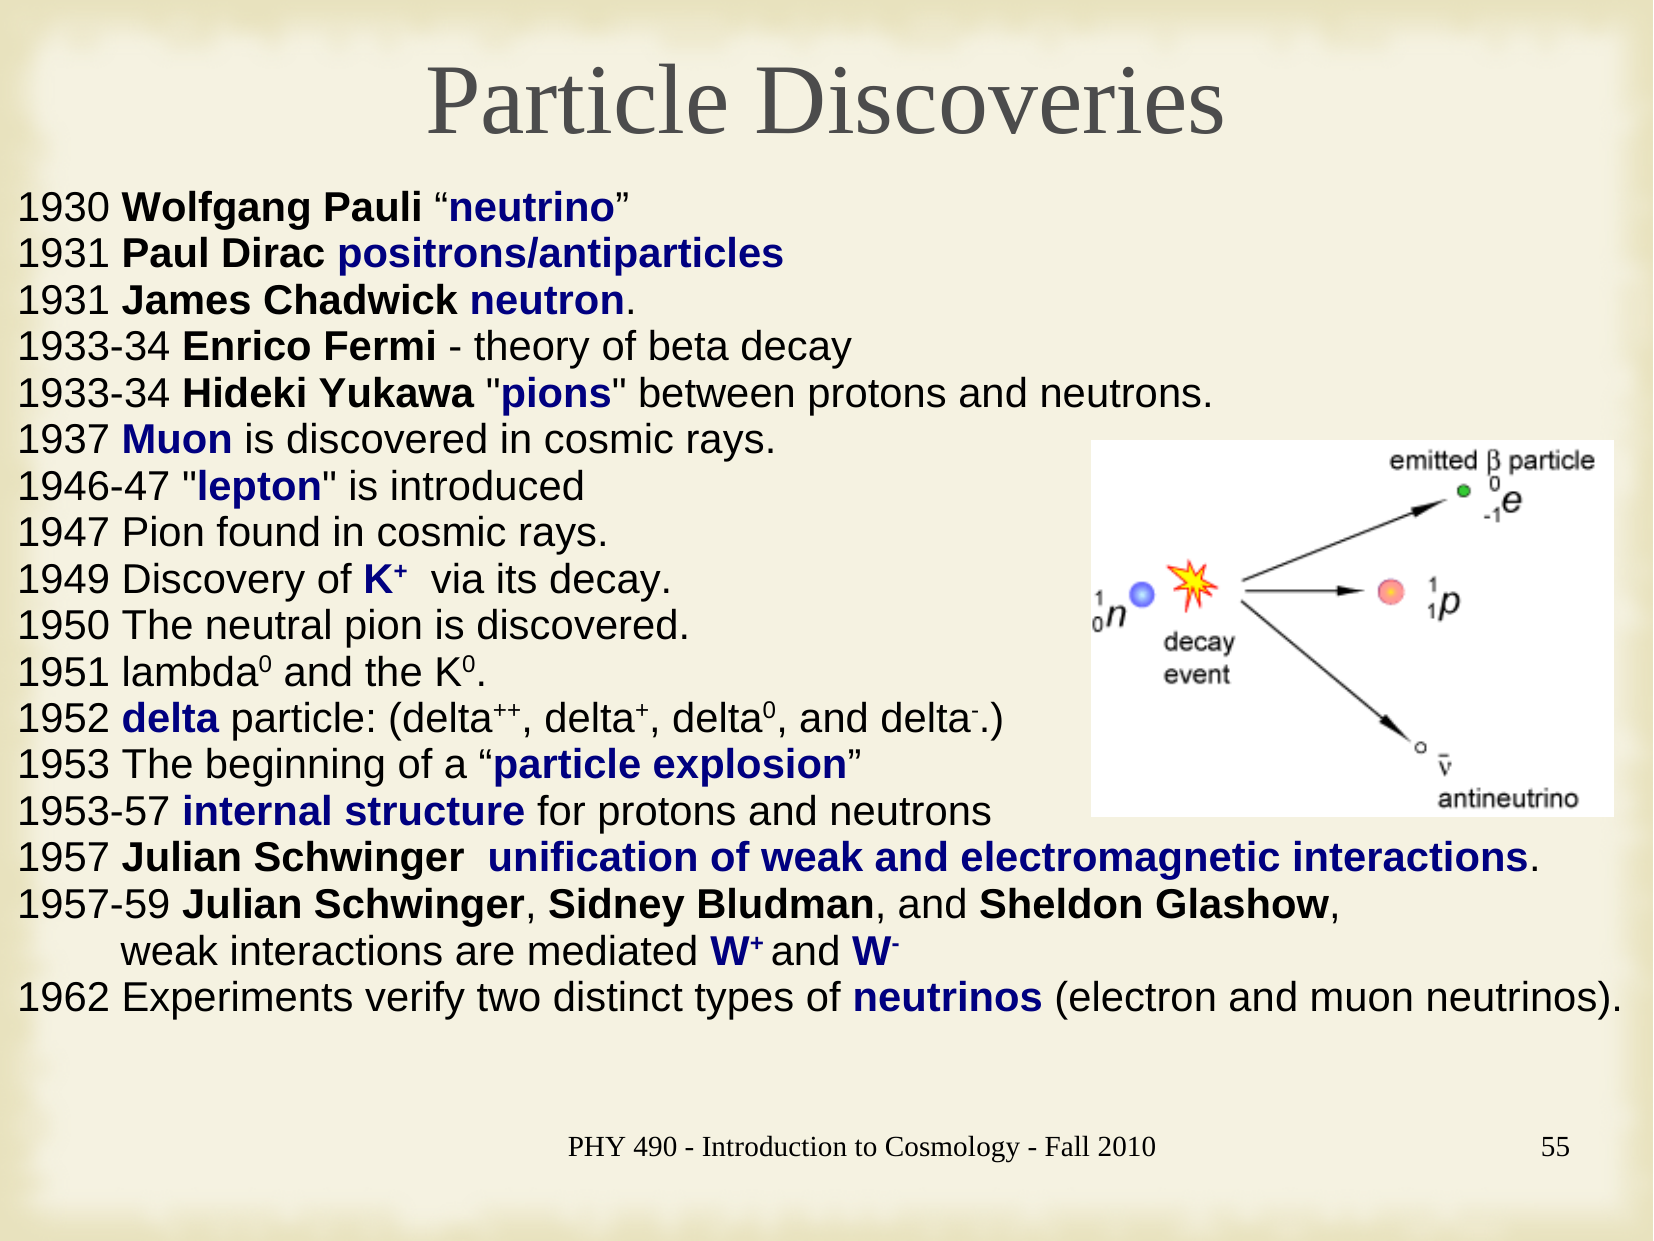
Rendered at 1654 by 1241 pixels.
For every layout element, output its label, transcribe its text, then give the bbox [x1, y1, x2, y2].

title Particle Discoveries [82, 3, 1571, 176]
picture [0, 0, 1653, 1241]
picture [1091, 440, 1614, 818]
text_box 1930 Wolfgang Pauli “neutrino” 1931 Paul Dirac positrons/antiparticles 1931 James Chadwick neutron. 1933-34 Enrico Fermi - theory of beta decay 1933-34 Hideki Yukawa "pions" between protons and neutrons. 1937 Muon is discovered in cosmic rays. 1946-47 "lepton" is introduced 1947 Pion found in cosmic rays. 1949 Discovery of K+ via its decay. 1950 The neutral pion is discovered. 1951 lambda0 and the K0. 1952 delta particle: (delta++, delta+, delta0, and delta-.) 1953 The beginning of a “particle explosion” 1953-57 internal structure for protons and neutrons 1957 Julian Schwinger unification of weak and electromagnetic interactions. 1957-59 Julian Schwinger, Sidney Bludman, and Sheldon Glashow, weak interactions are mediated W+ and W- 1962 Experiments verify two distinct types of neutrinos (electron and muon neutrinos). [2, 176, 1653, 1100]
